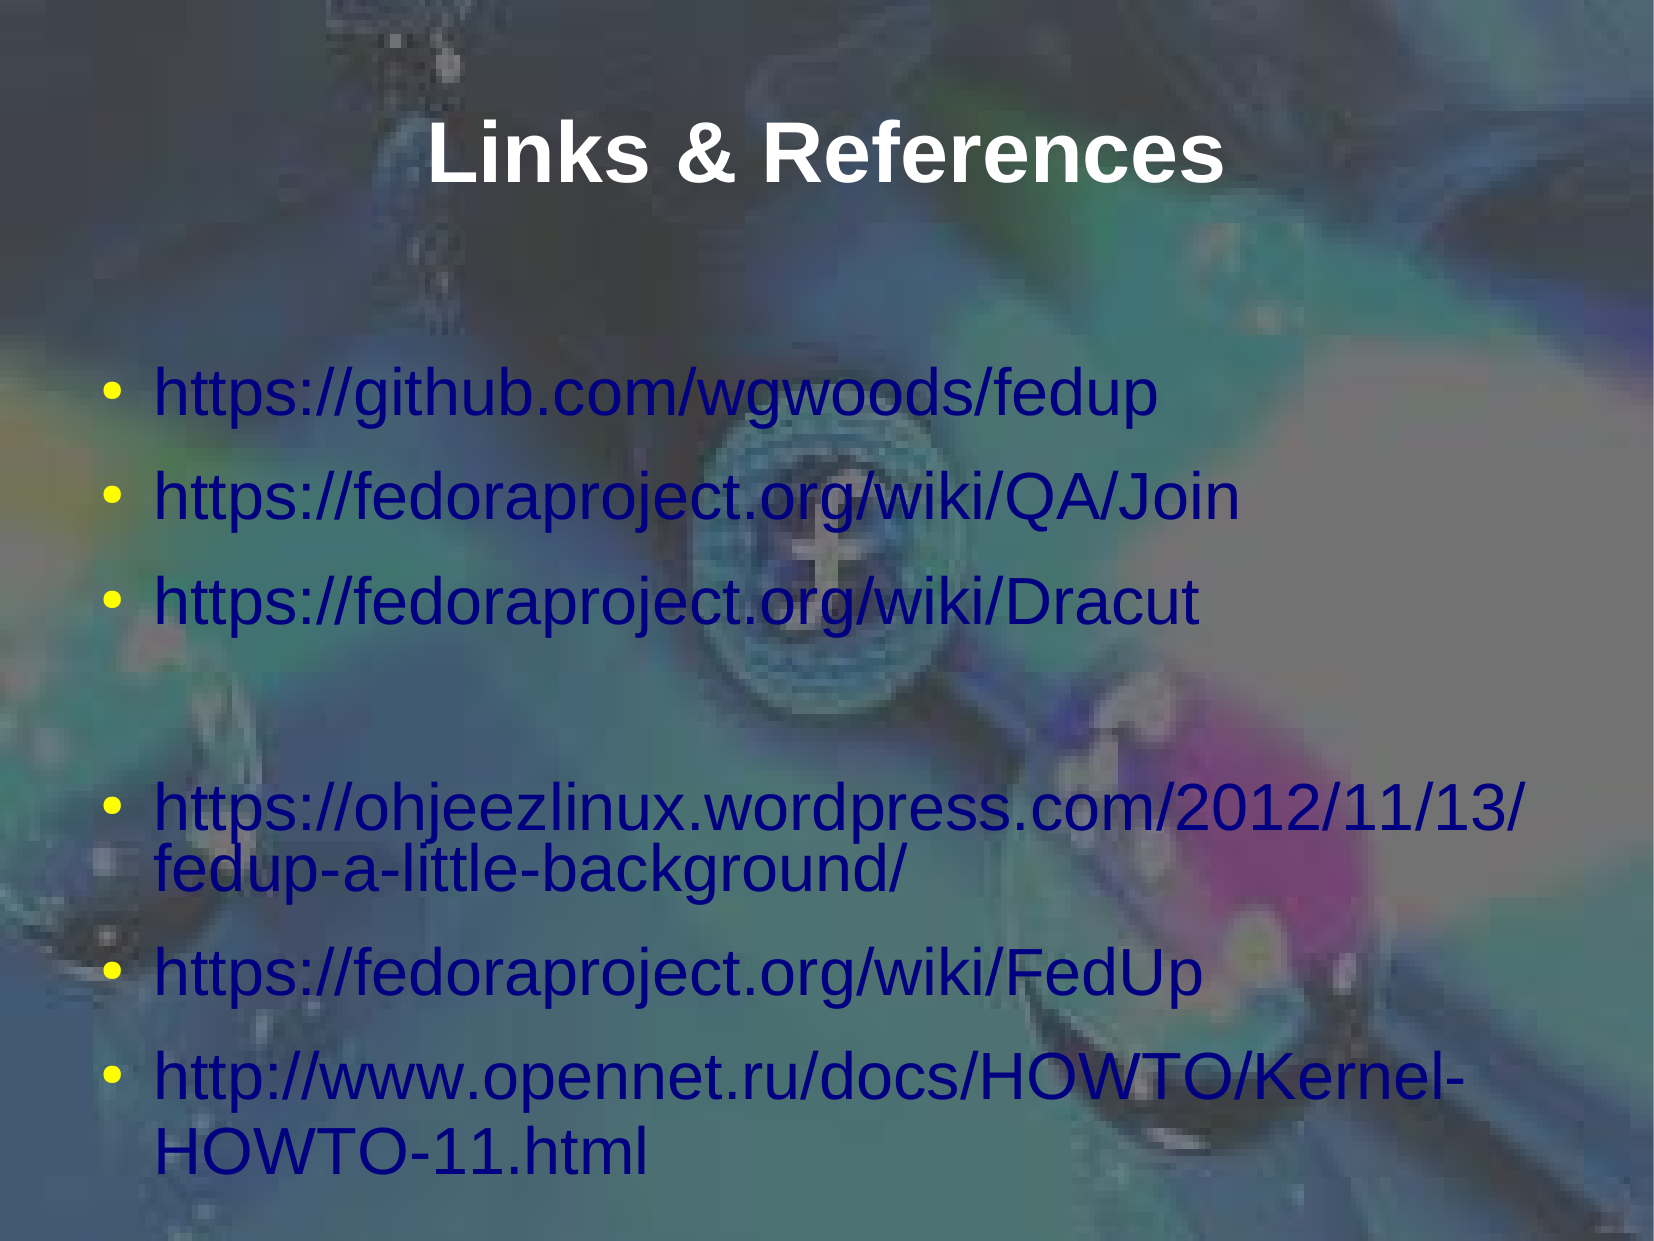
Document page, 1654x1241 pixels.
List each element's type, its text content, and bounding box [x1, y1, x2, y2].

picture [0, 0, 1654, 1241]
title Links & References [82, 49, 1571, 257]
list https://github.com/wgwoods/fedup https://fedoraproject.org/wiki/QA/Join https://fedoraproject.org/wiki/Dracut [82, 355, 1571, 684]
list https://ohjeezlinux.wordpress.com/2012/11/13/fedup-a-little-background/ https://fedoraproject.org/wiki/FedUp http://www.opennet.ru/docs/HOWTO/Kernel-HOWTO-11.html [82, 665, 1538, 1233]
